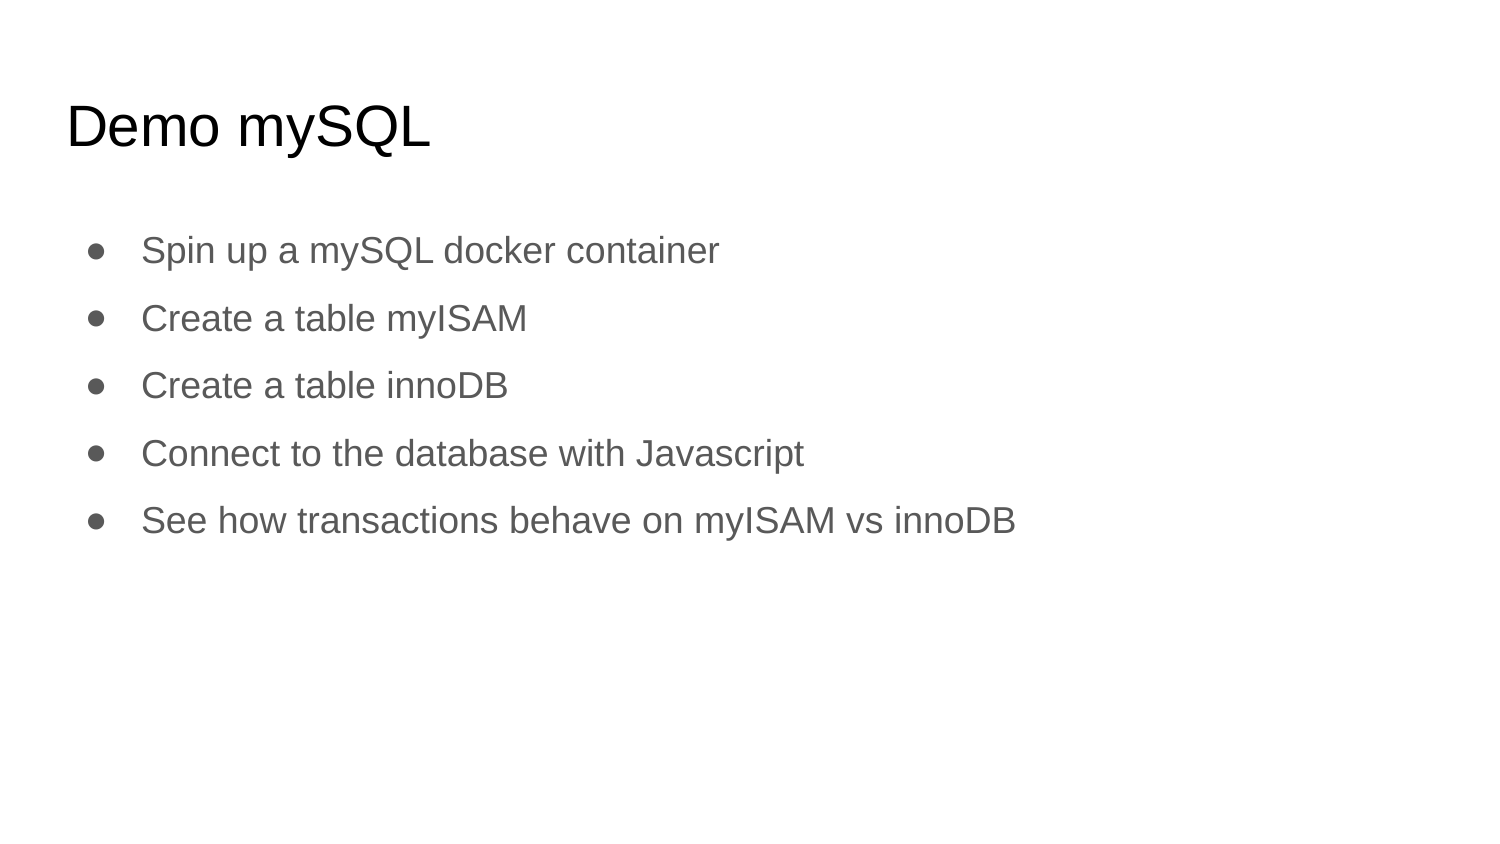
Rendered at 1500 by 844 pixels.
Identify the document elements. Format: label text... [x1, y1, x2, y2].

list Spin up a mySQL docker container Create a table myISAM Create a table innoDB Connect to the database with Javascript See how transactions behave on myISAM vs innoDB [51, 189, 1449, 750]
title Demo mySQL [51, 72, 1449, 167]
